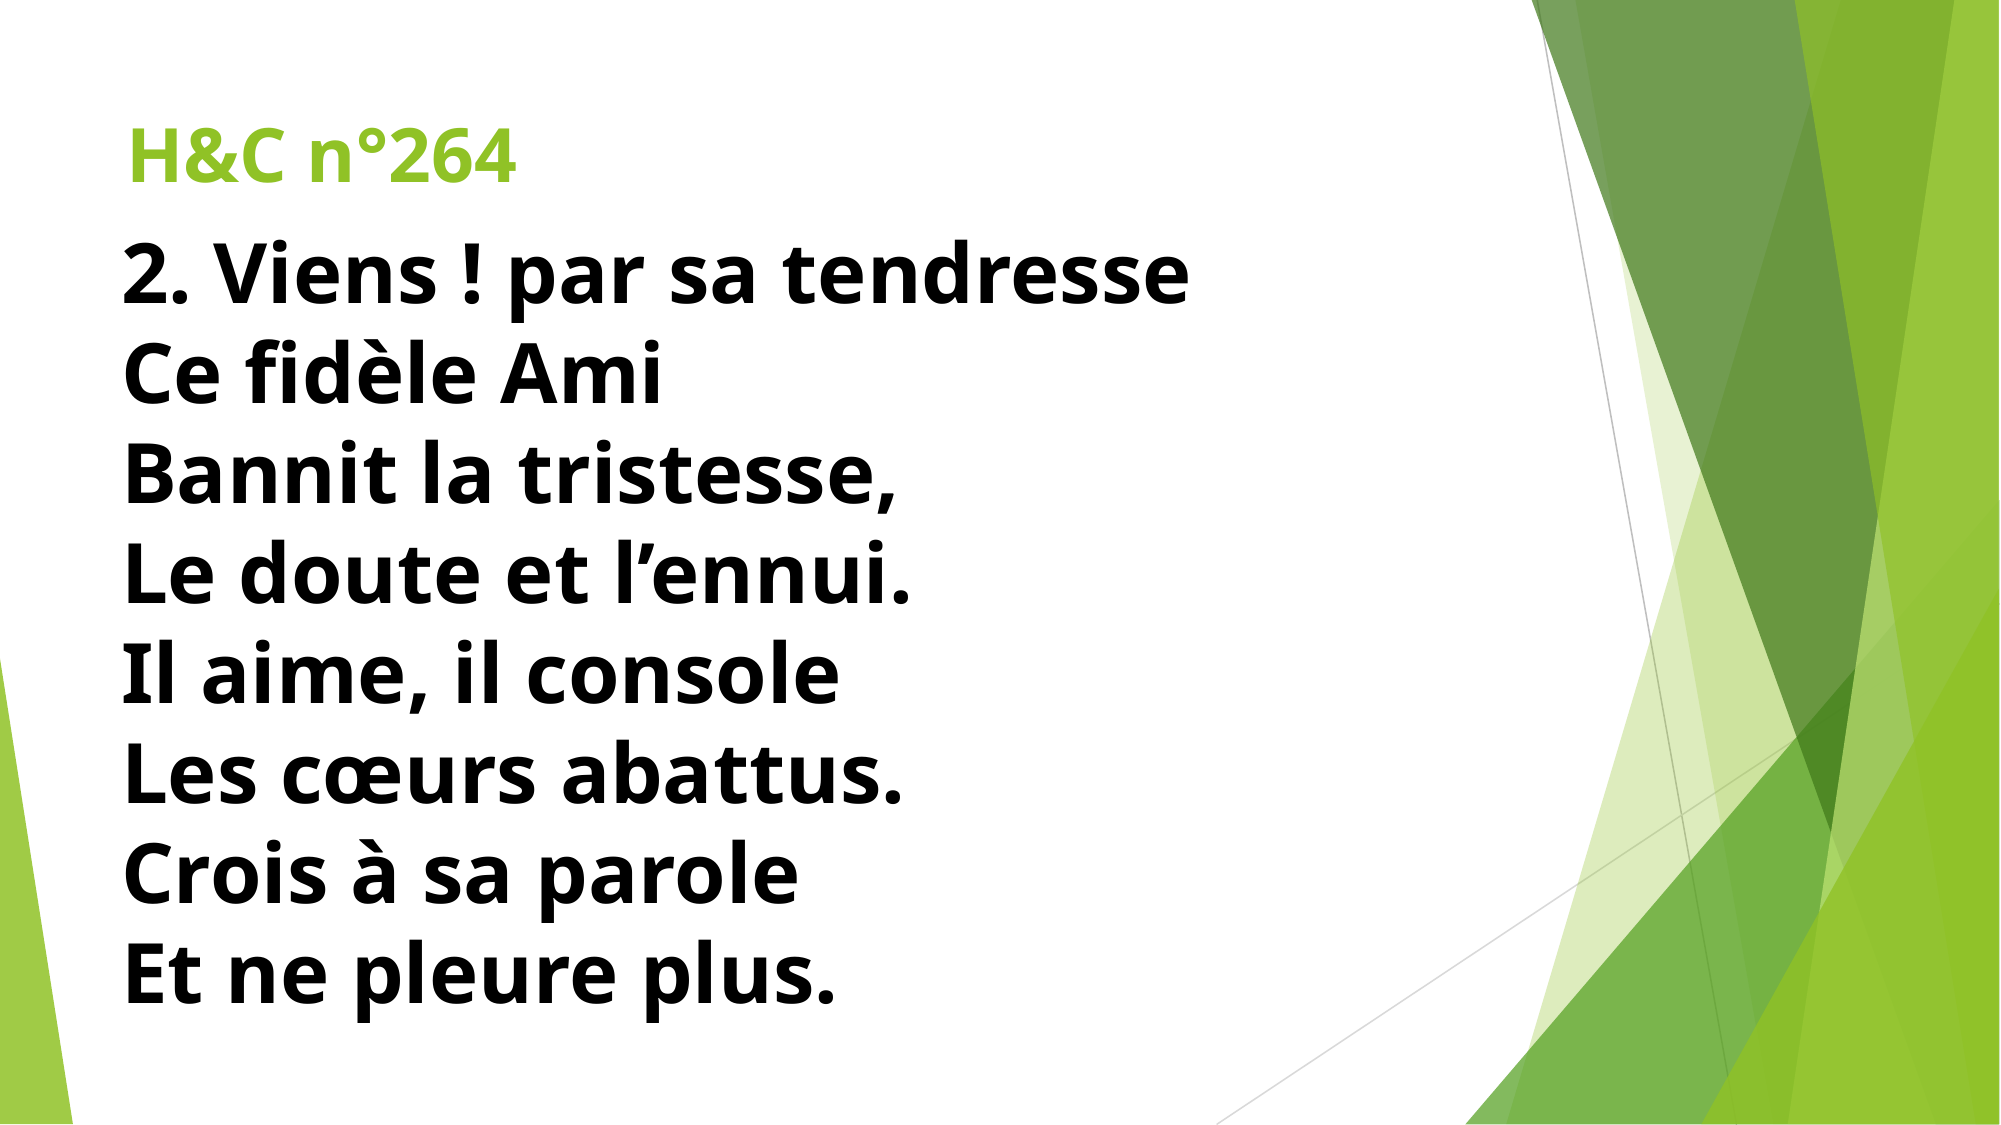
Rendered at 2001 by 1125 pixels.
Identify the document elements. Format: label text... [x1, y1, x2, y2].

text_box 2. Viens ! par sa tendresse Ce fidèle Ami Bannit la tristesse, Le doute et l’ennui. Il aime, il console Les cœurs abattus. Crois à sa parole Et ne pleure plus. [106, 213, 1973, 1037]
text_box H&C n°264 [111, 99, 1522, 213]
